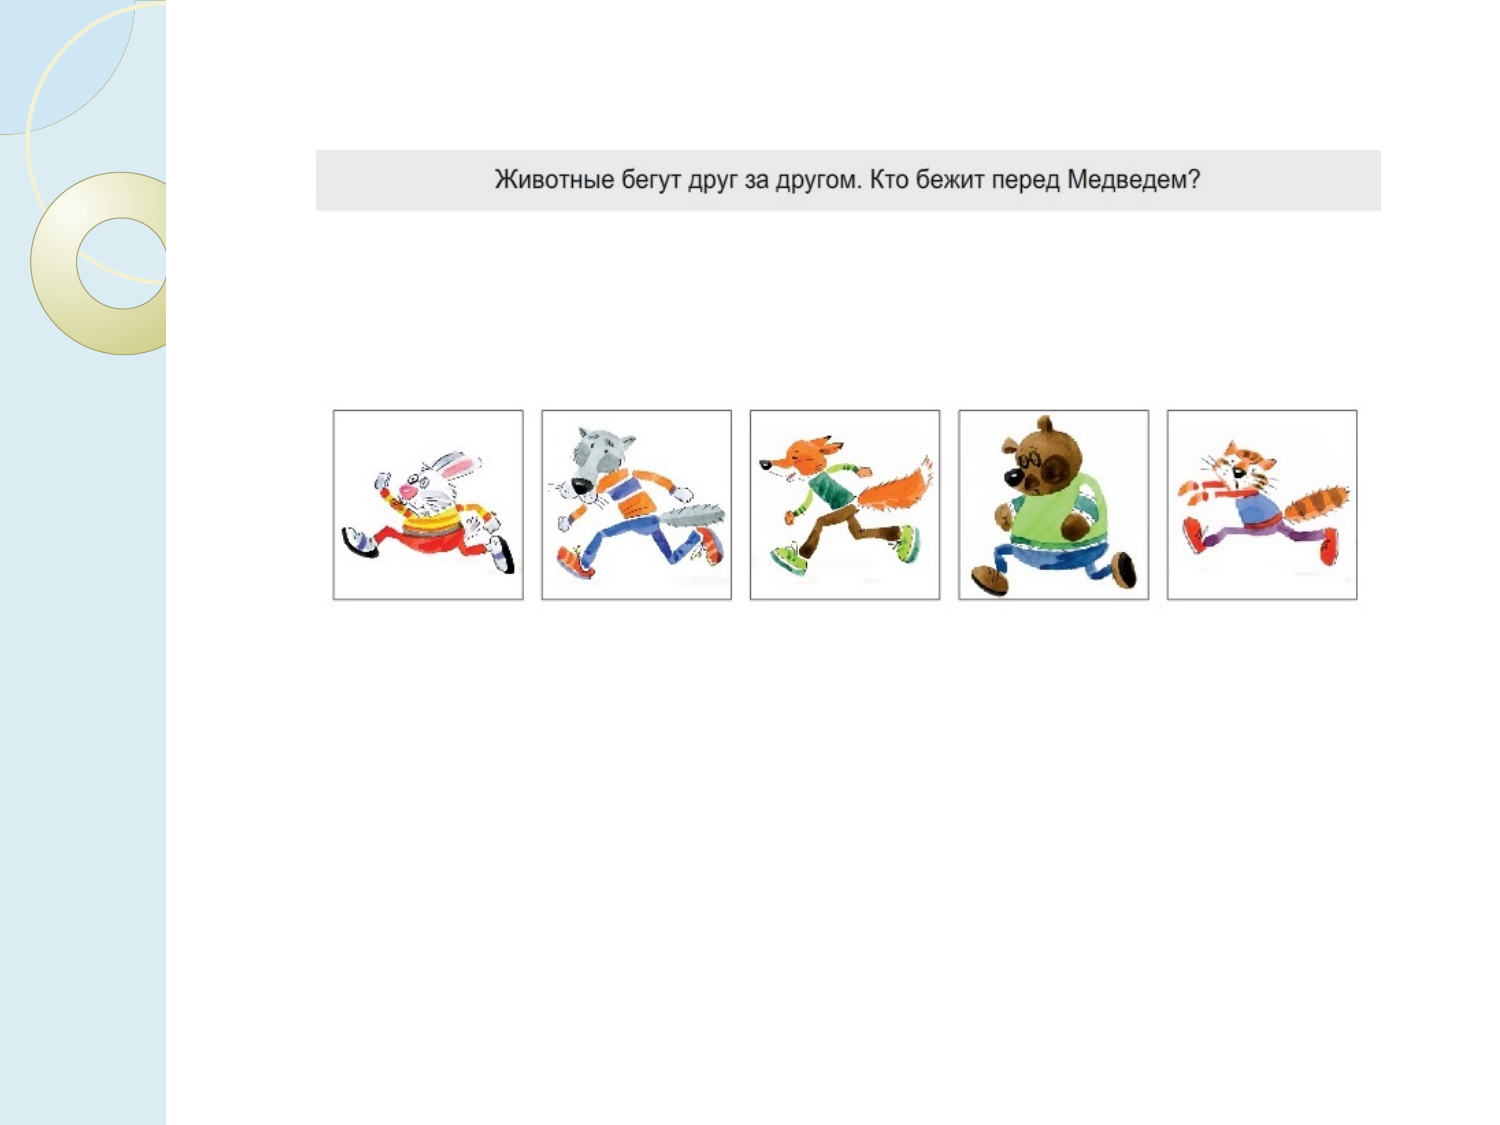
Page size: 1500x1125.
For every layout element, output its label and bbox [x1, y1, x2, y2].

picture [316, 150, 1381, 938]
